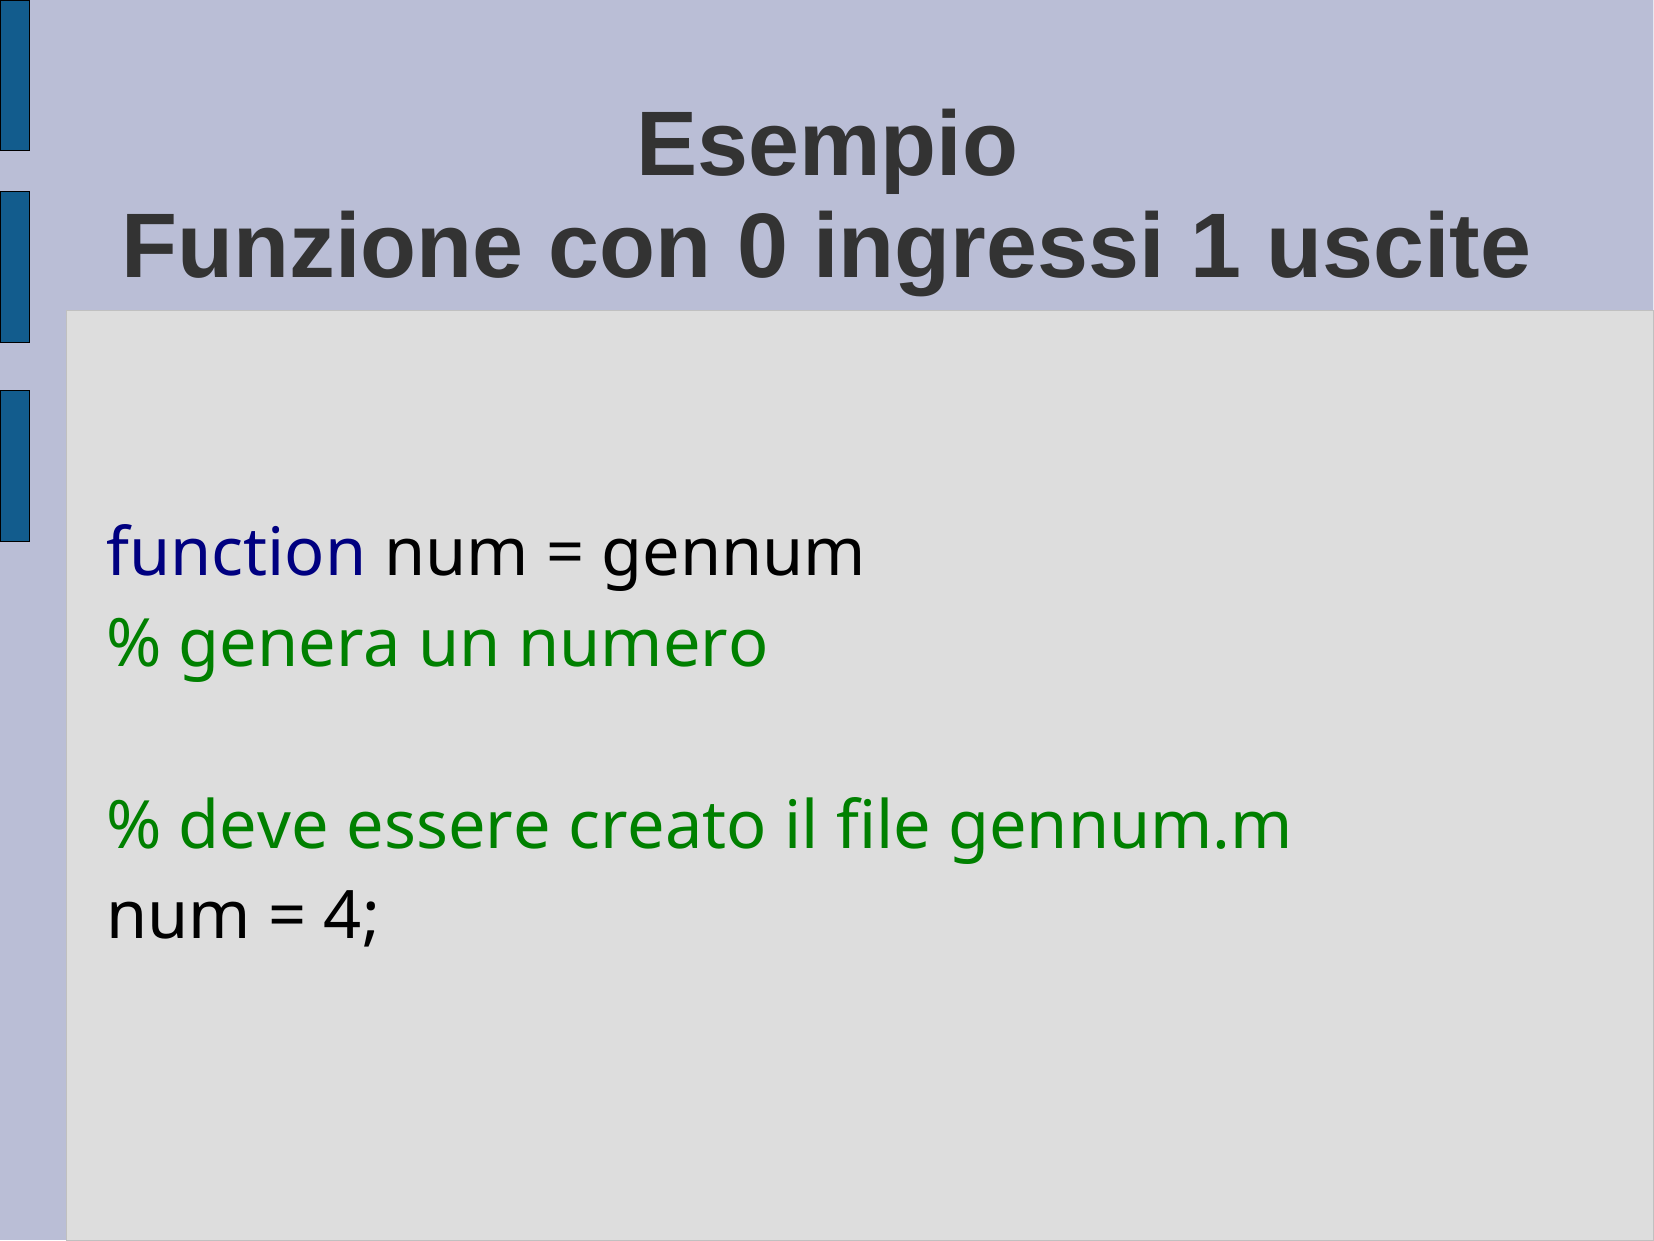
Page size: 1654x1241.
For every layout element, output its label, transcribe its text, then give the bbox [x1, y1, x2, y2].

subtitle function num = gennum % genera un numero % deve essere creato il file gennum.m num = 4; [70, 393, 1577, 1160]
title Esempio Funzione con 0 ingressi 1 uscite [121, 92, 1534, 298]
